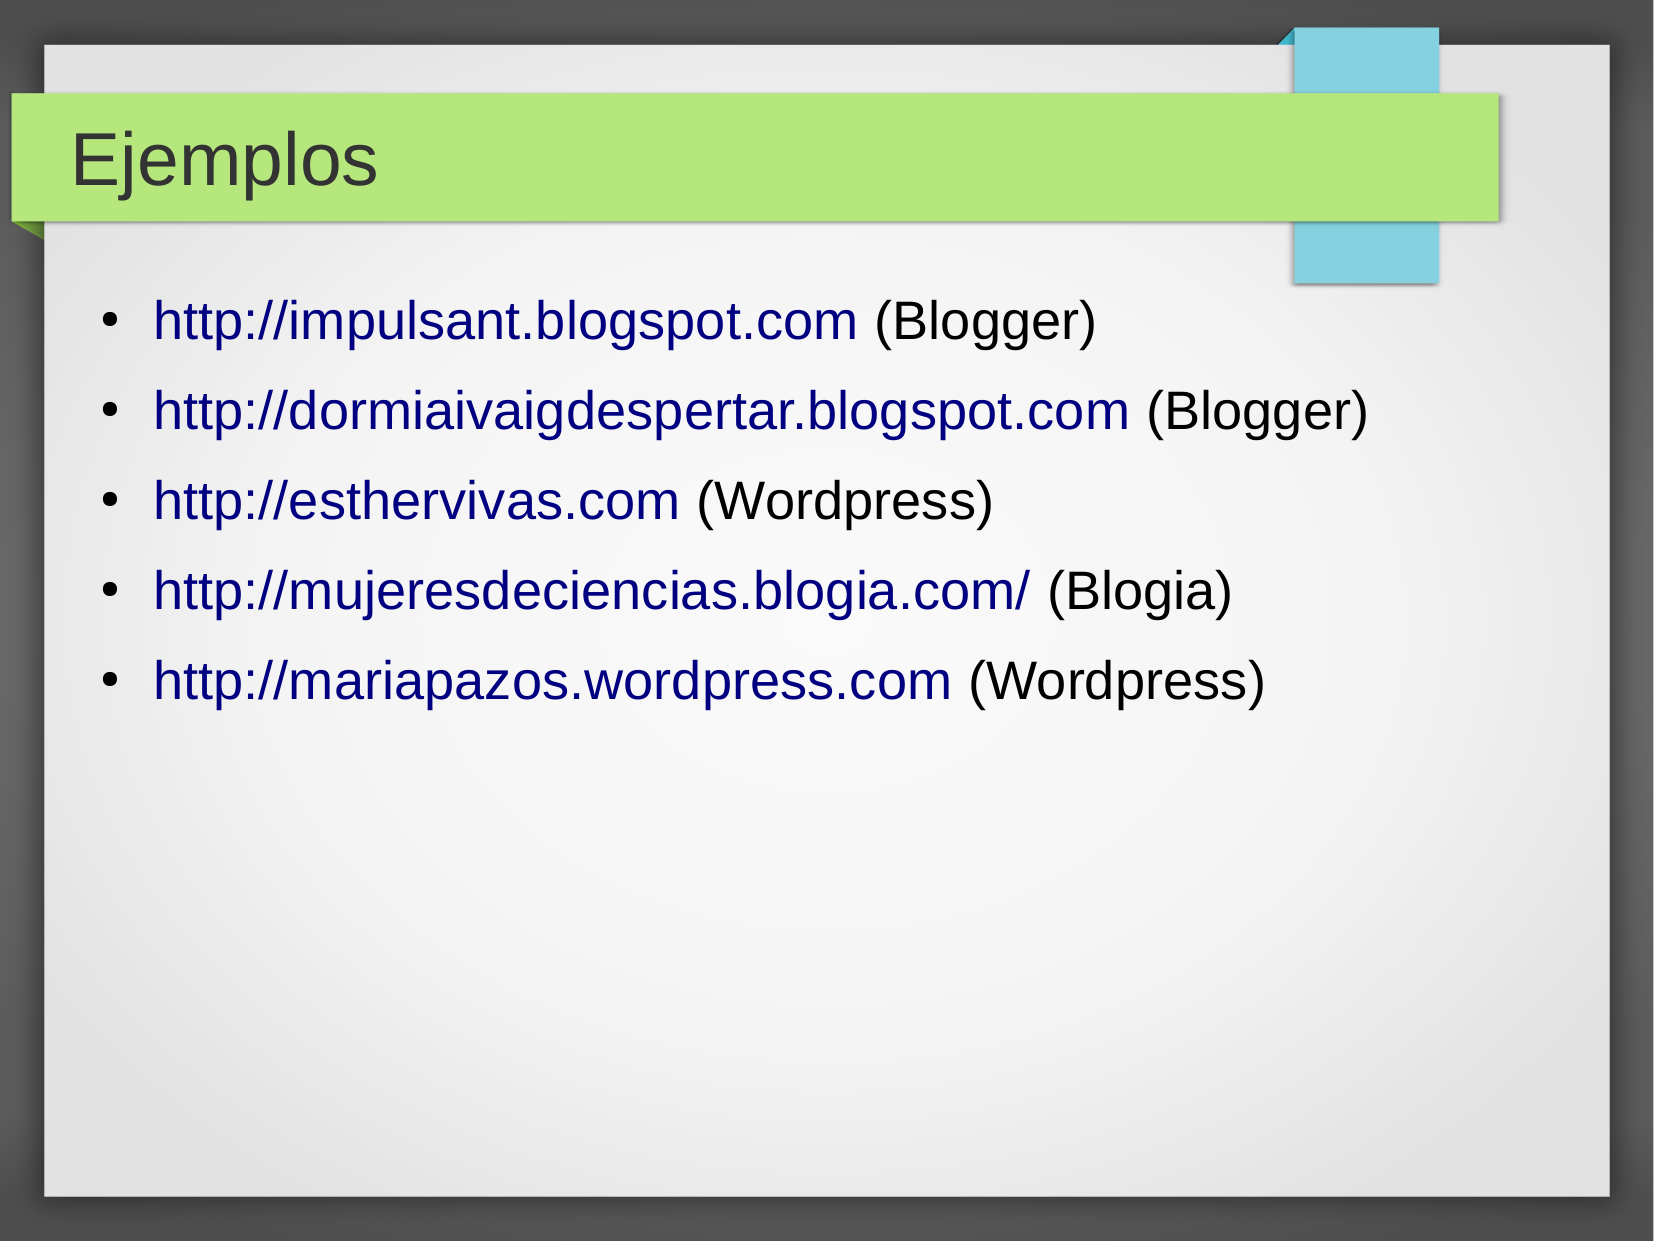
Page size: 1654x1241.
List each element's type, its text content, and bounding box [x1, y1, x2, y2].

list http://impulsant.blogspot.com (Blogger) http://dormiaivaigdespertar.blogspot.com (Blogger) http://esthervivas.com (Wordpress) http://mujeresdeciencias.blogia.com/ (Blogia) http://mariapazos.wordpress.com (Wordpress) [82, 290, 1571, 1109]
title Ejemplos [70, 106, 1229, 213]
picture [0, 0, 1654, 1241]
